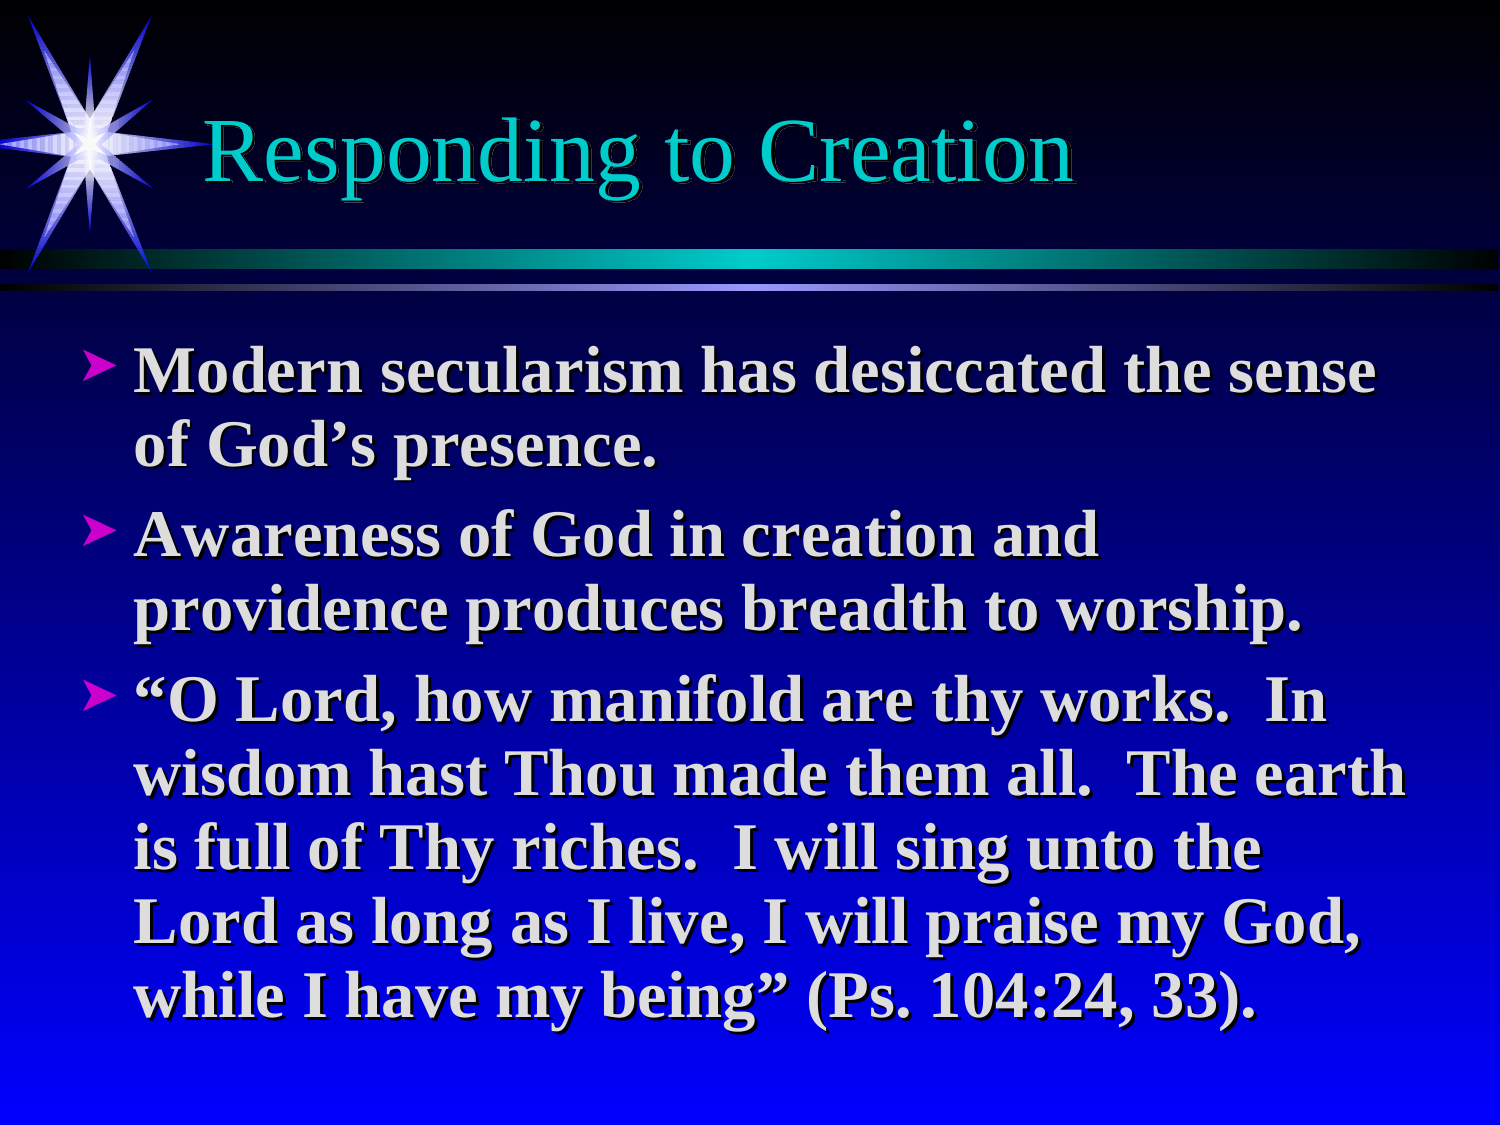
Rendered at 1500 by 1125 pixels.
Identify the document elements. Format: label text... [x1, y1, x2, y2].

list Modern secularism has desiccated the sense of God’s presence. Awareness of God in creation and providence produces breadth to worship. “O Lord, how manifold are thy works. In wisdom hast Thou made them all. The earth is full of Thy riches. I will sing unto the Lord as long as I live, I will praise my God, while I have my being” (Ps. 104:24, 33). [62, 324, 1438, 1101]
title Responding to Creation [187, 56, 1463, 244]
